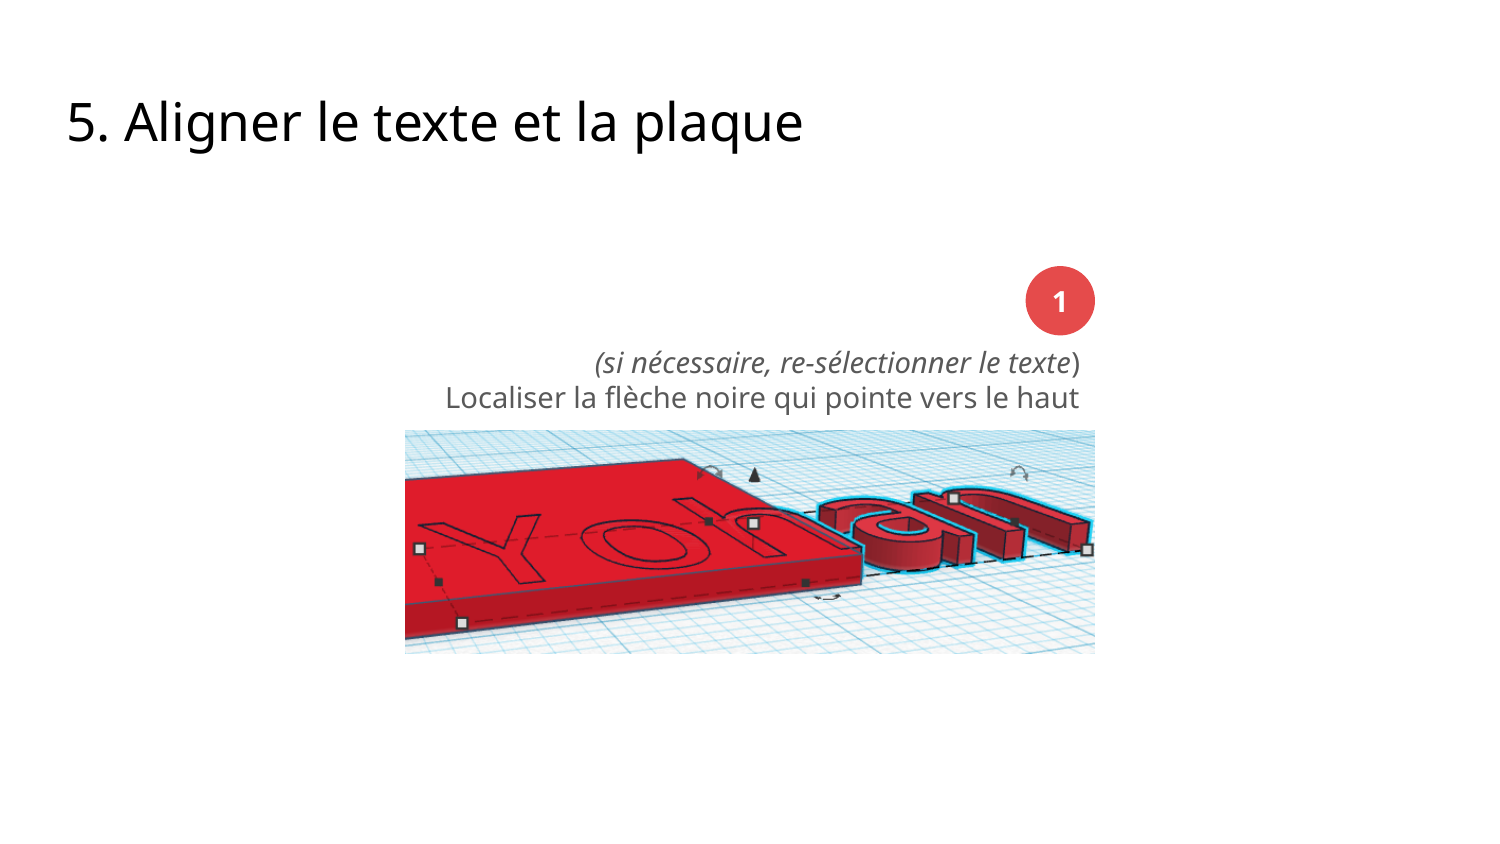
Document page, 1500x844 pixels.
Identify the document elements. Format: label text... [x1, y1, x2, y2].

title 5. Aligner le texte et la plaque [51, 72, 1449, 167]
text_box (si nécessaire, re-sélectionner le texte) Localiser la flèche noire qui pointe vers le haut [404, 329, 1095, 430]
picture [405, 430, 1095, 654]
text_box 1 [1025, 266, 1096, 336]
